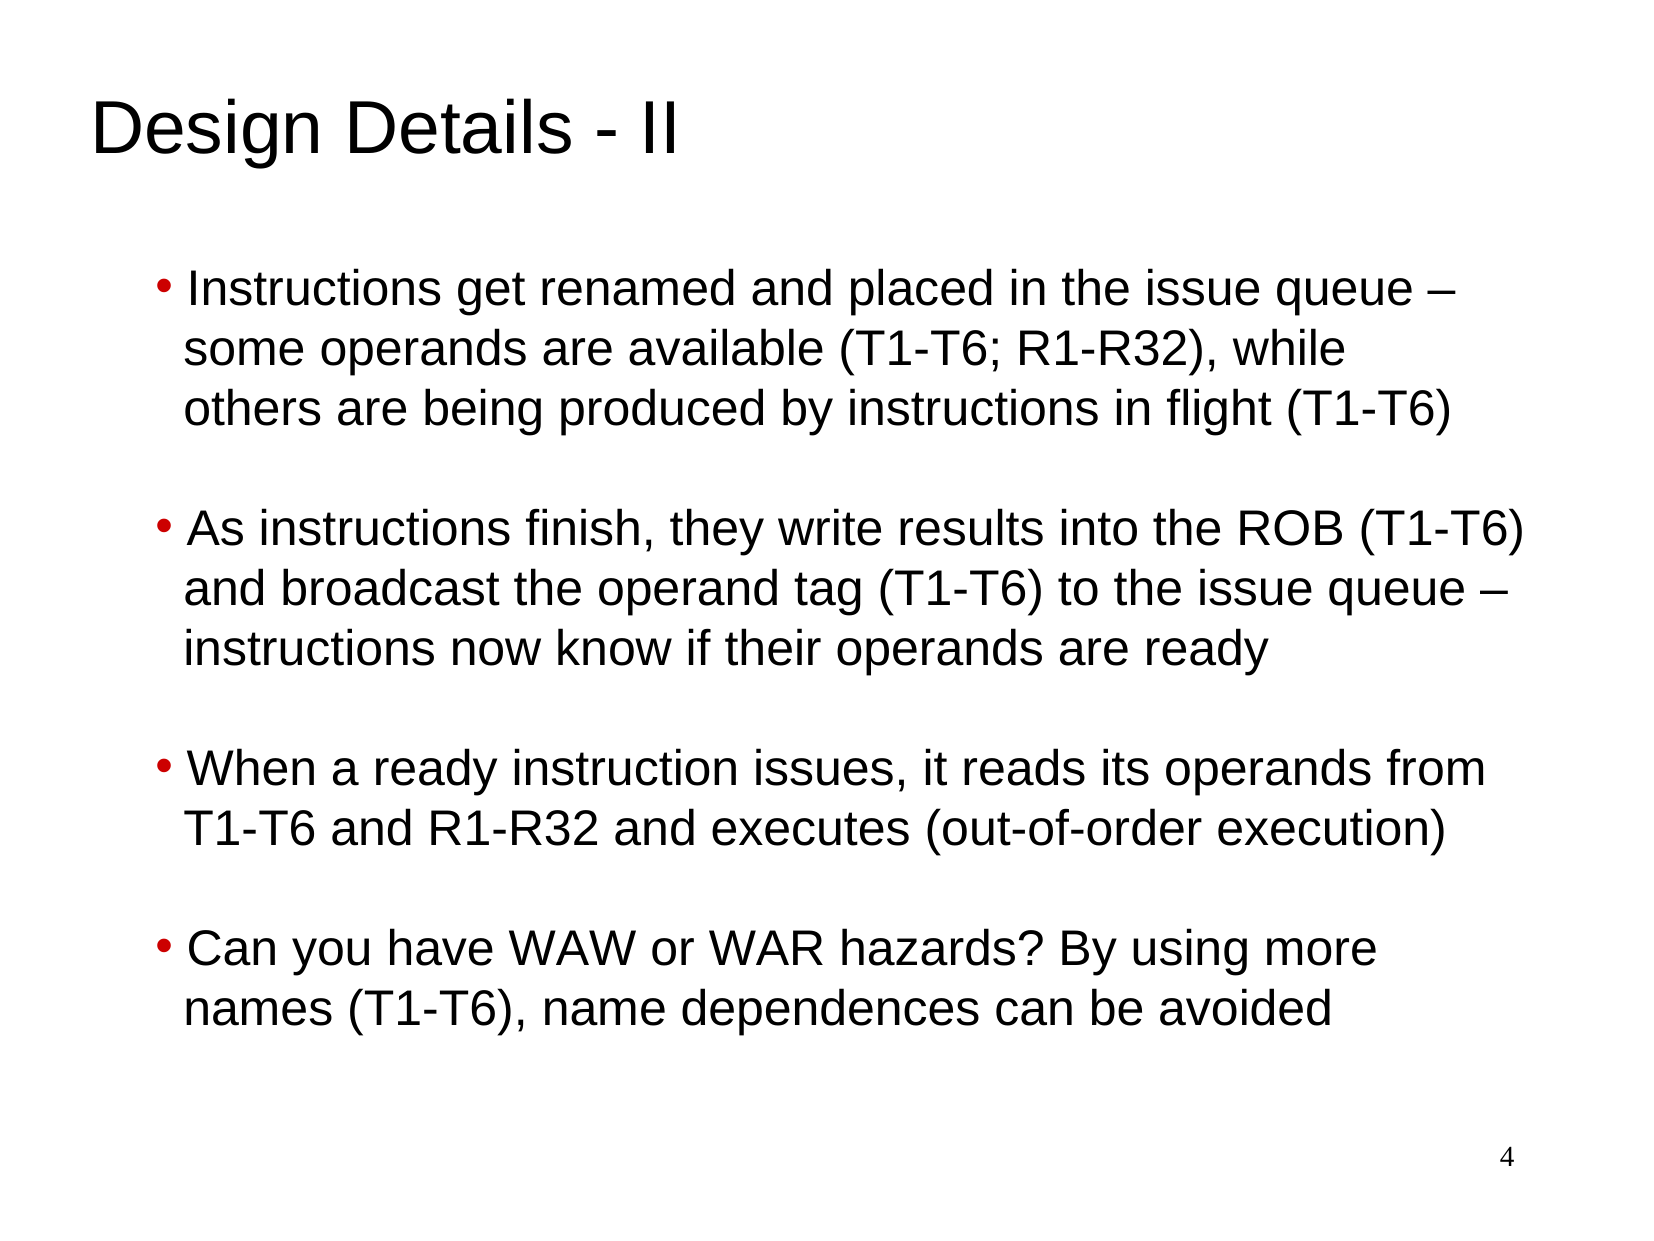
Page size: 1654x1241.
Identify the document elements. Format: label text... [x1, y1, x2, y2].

text_box Design Details - II [75, 71, 697, 177]
text_box <number> [1184, 1129, 1530, 1213]
text_box Instructions get renamed and placed in the issue queue – some operands are available (T1-T6; R1-R32), while others are being produced by instructions in flight (T1-T6) As instructions finish, they write results into the ROB (T1-T6) and broadcast the operand tag (T1-T6) to the issue queue – instructions now know if their operands are ready When a ready instruction issues, it reads its operands from T1-T6 and R1-R32 and executes (out-of-order execution) Can you have WAW or WAR hazards? By using more names (T1-T6), name dependences can be avoided [140, 247, 1542, 1044]
